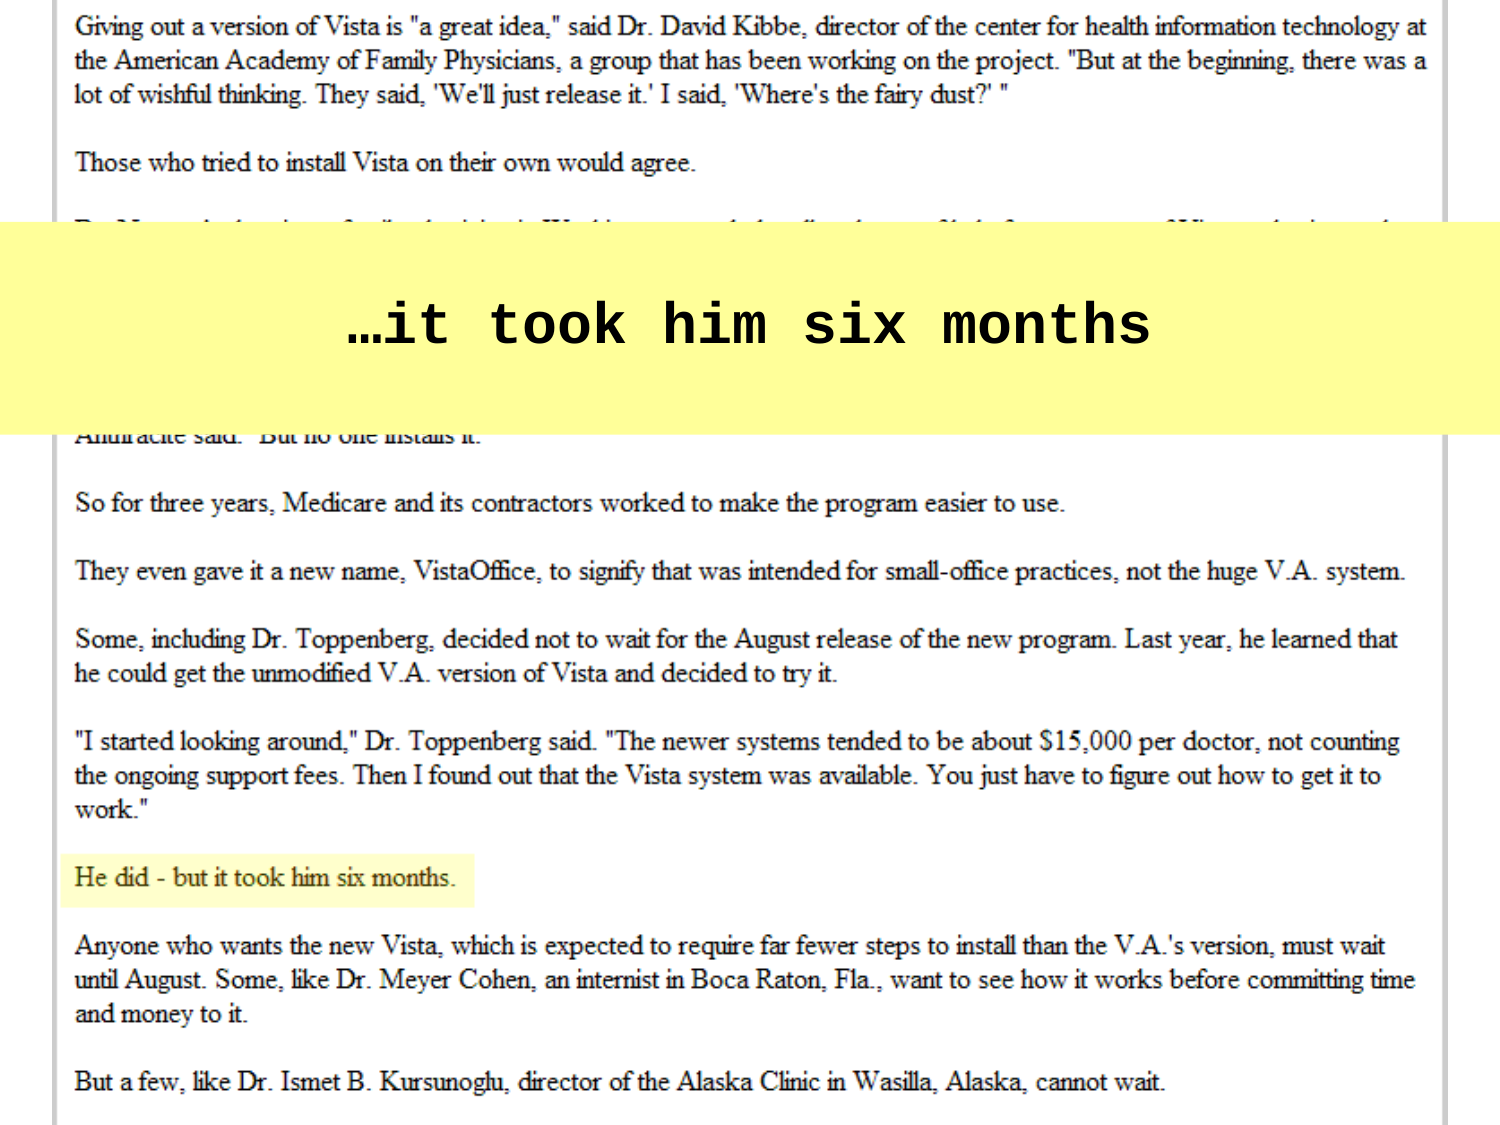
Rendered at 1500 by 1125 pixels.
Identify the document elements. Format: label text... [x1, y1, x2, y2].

picture [52, 0, 1448, 221]
text_box …it took him six months [0, 221, 1500, 435]
picture [52, 435, 1448, 1125]
